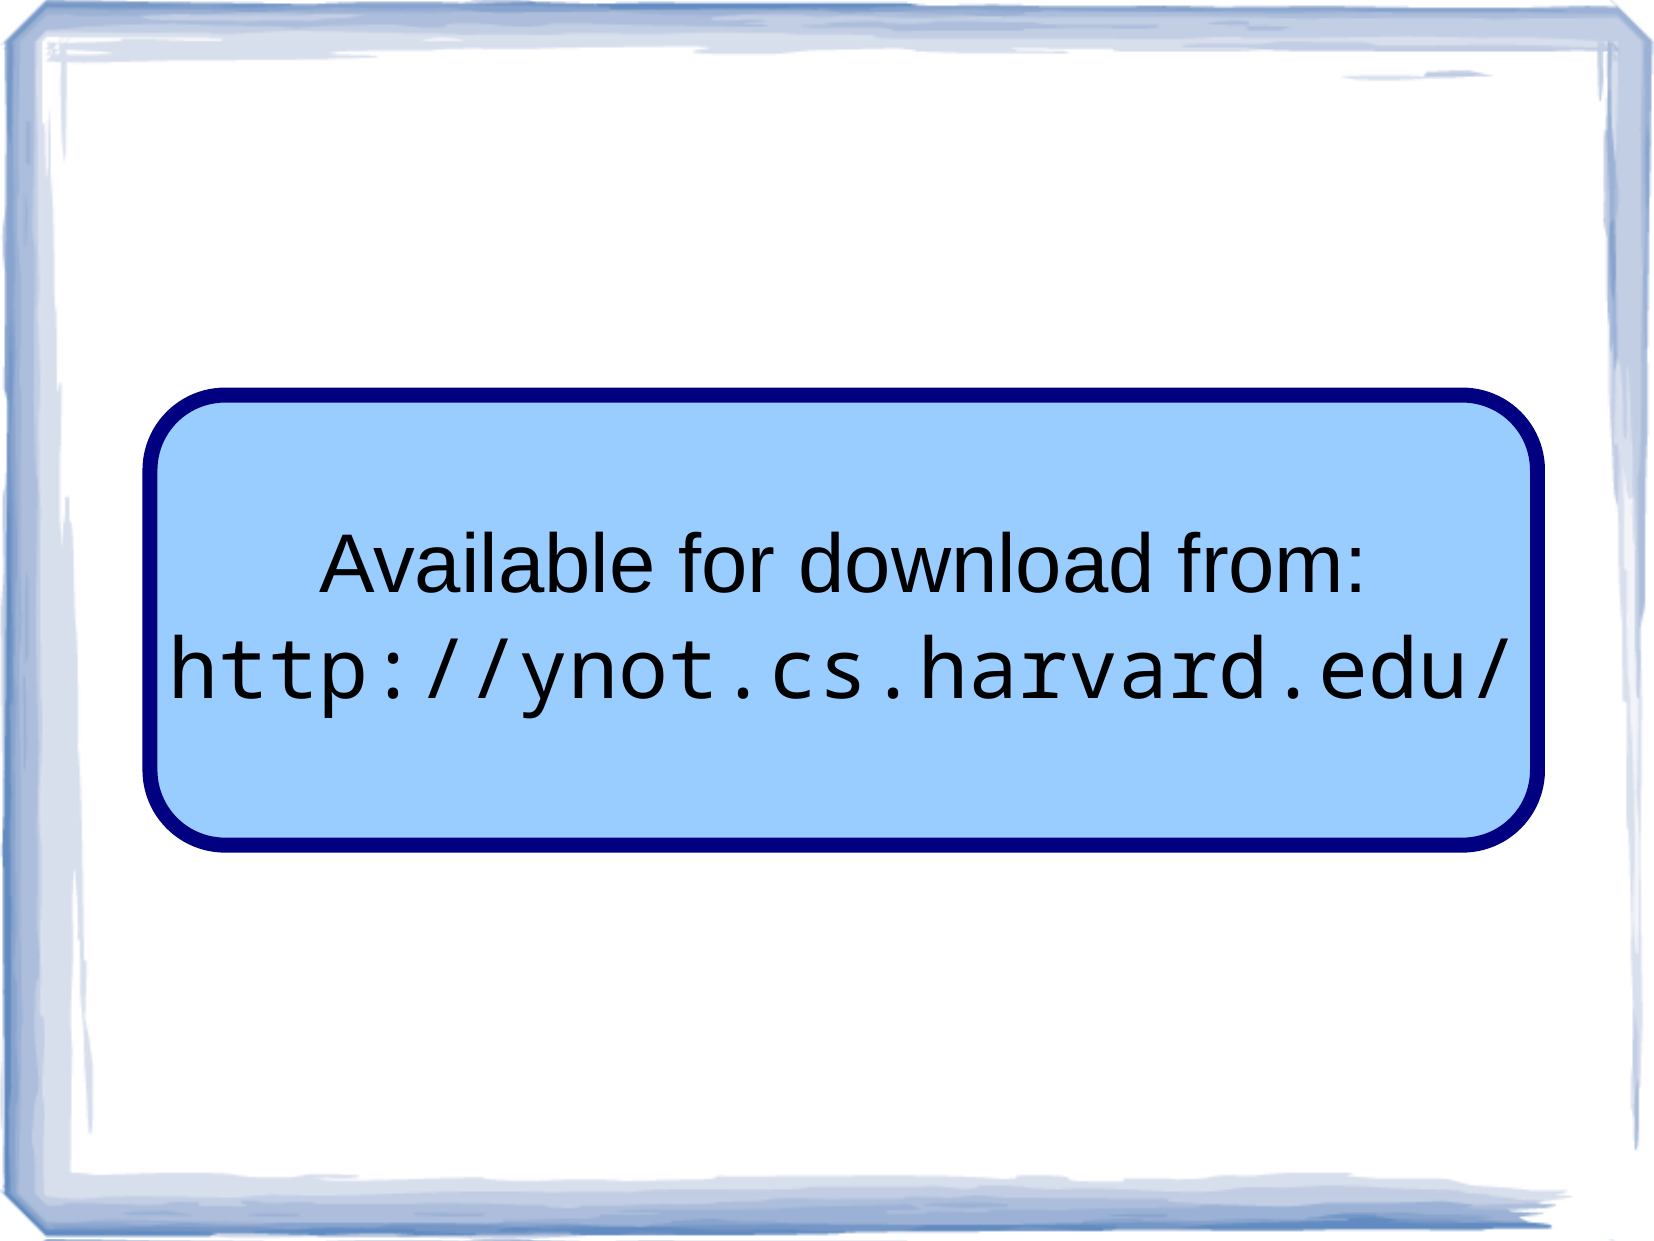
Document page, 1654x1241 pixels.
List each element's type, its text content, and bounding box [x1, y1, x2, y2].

text_box Available for download from: http://ynot.cs.harvard.edu/ [149, 395, 1538, 846]
picture [0, 0, 1654, 1241]
